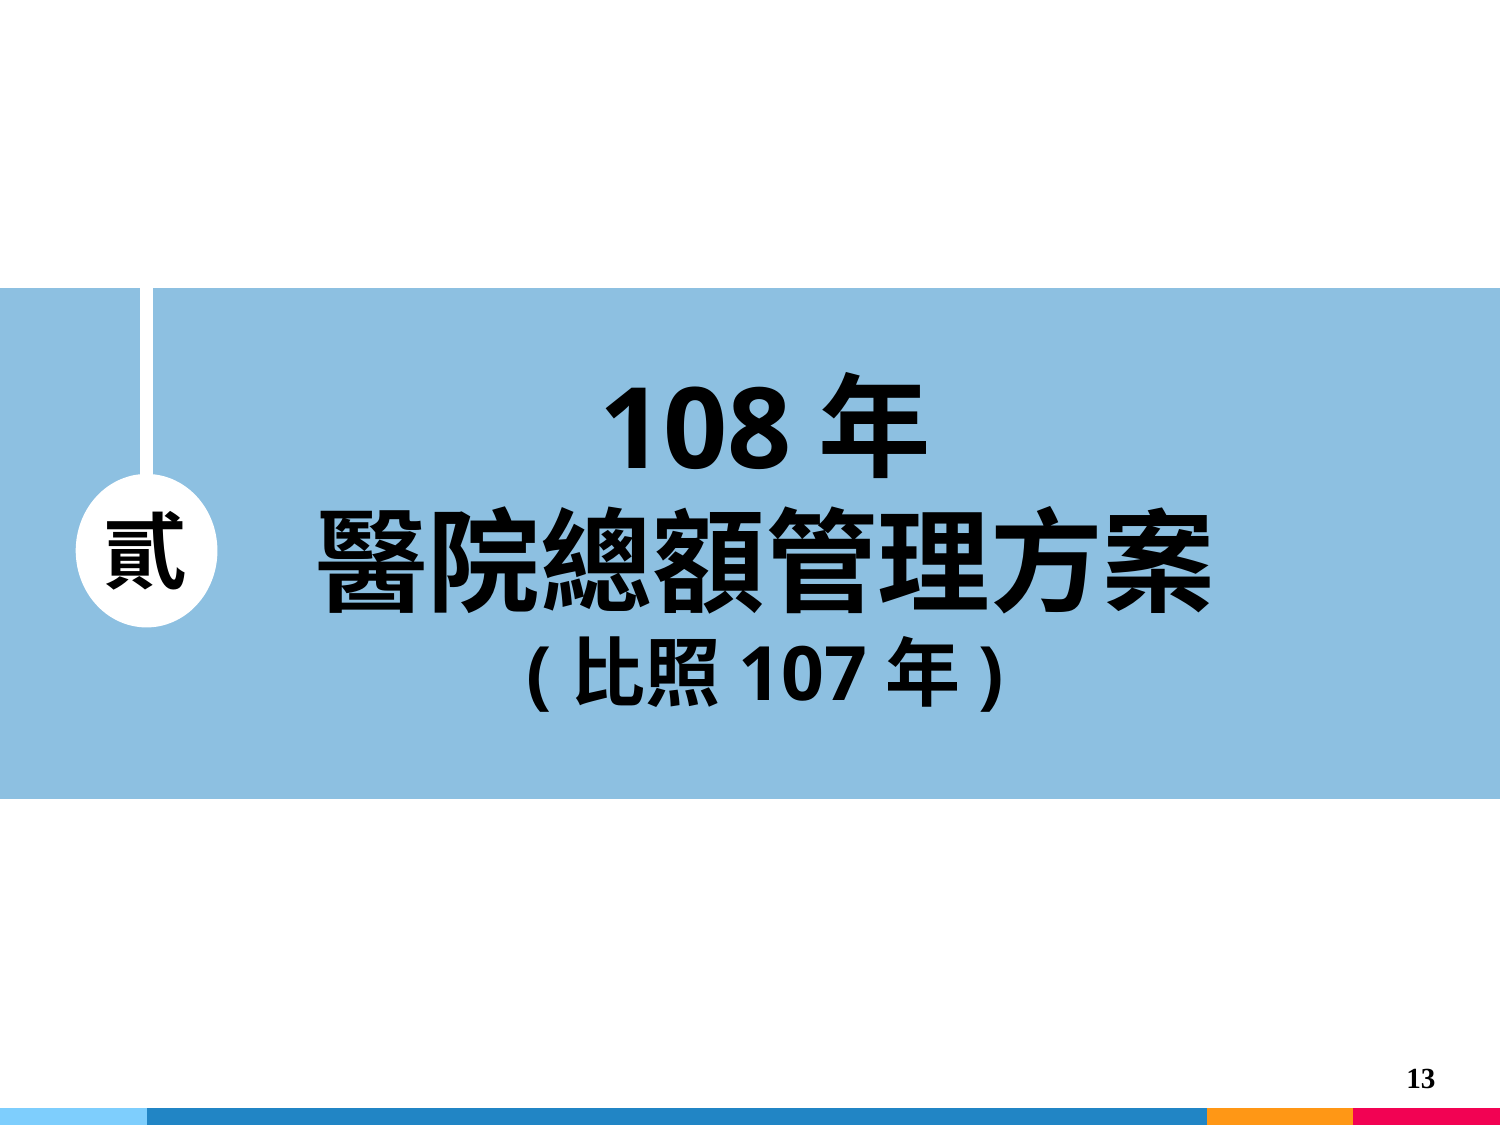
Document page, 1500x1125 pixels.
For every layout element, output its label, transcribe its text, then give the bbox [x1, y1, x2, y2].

title 108年 醫院總額管理方案 (比照107年) [30, 311, 1500, 760]
text_box 貳 [89, 492, 202, 607]
text_box <編號> [1391, 1043, 1482, 1113]
